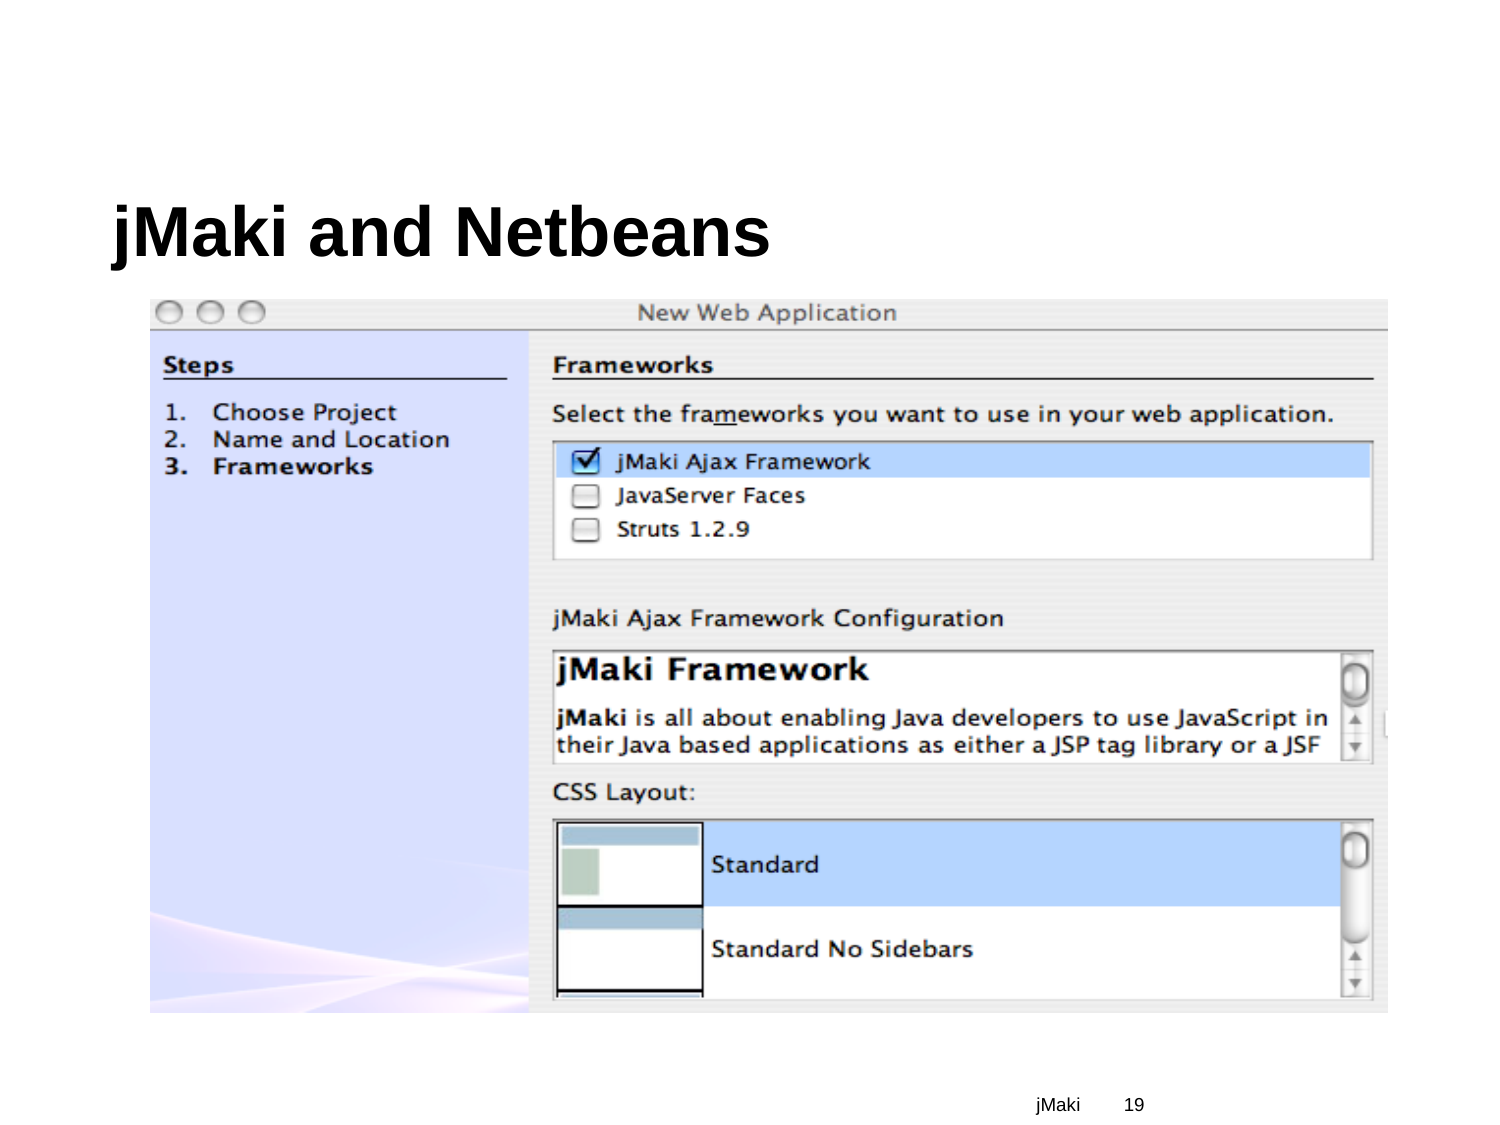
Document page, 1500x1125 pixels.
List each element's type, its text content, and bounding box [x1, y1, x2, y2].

title jMaki and Netbeans [112, 119, 1417, 271]
picture [150, 299, 1388, 1013]
